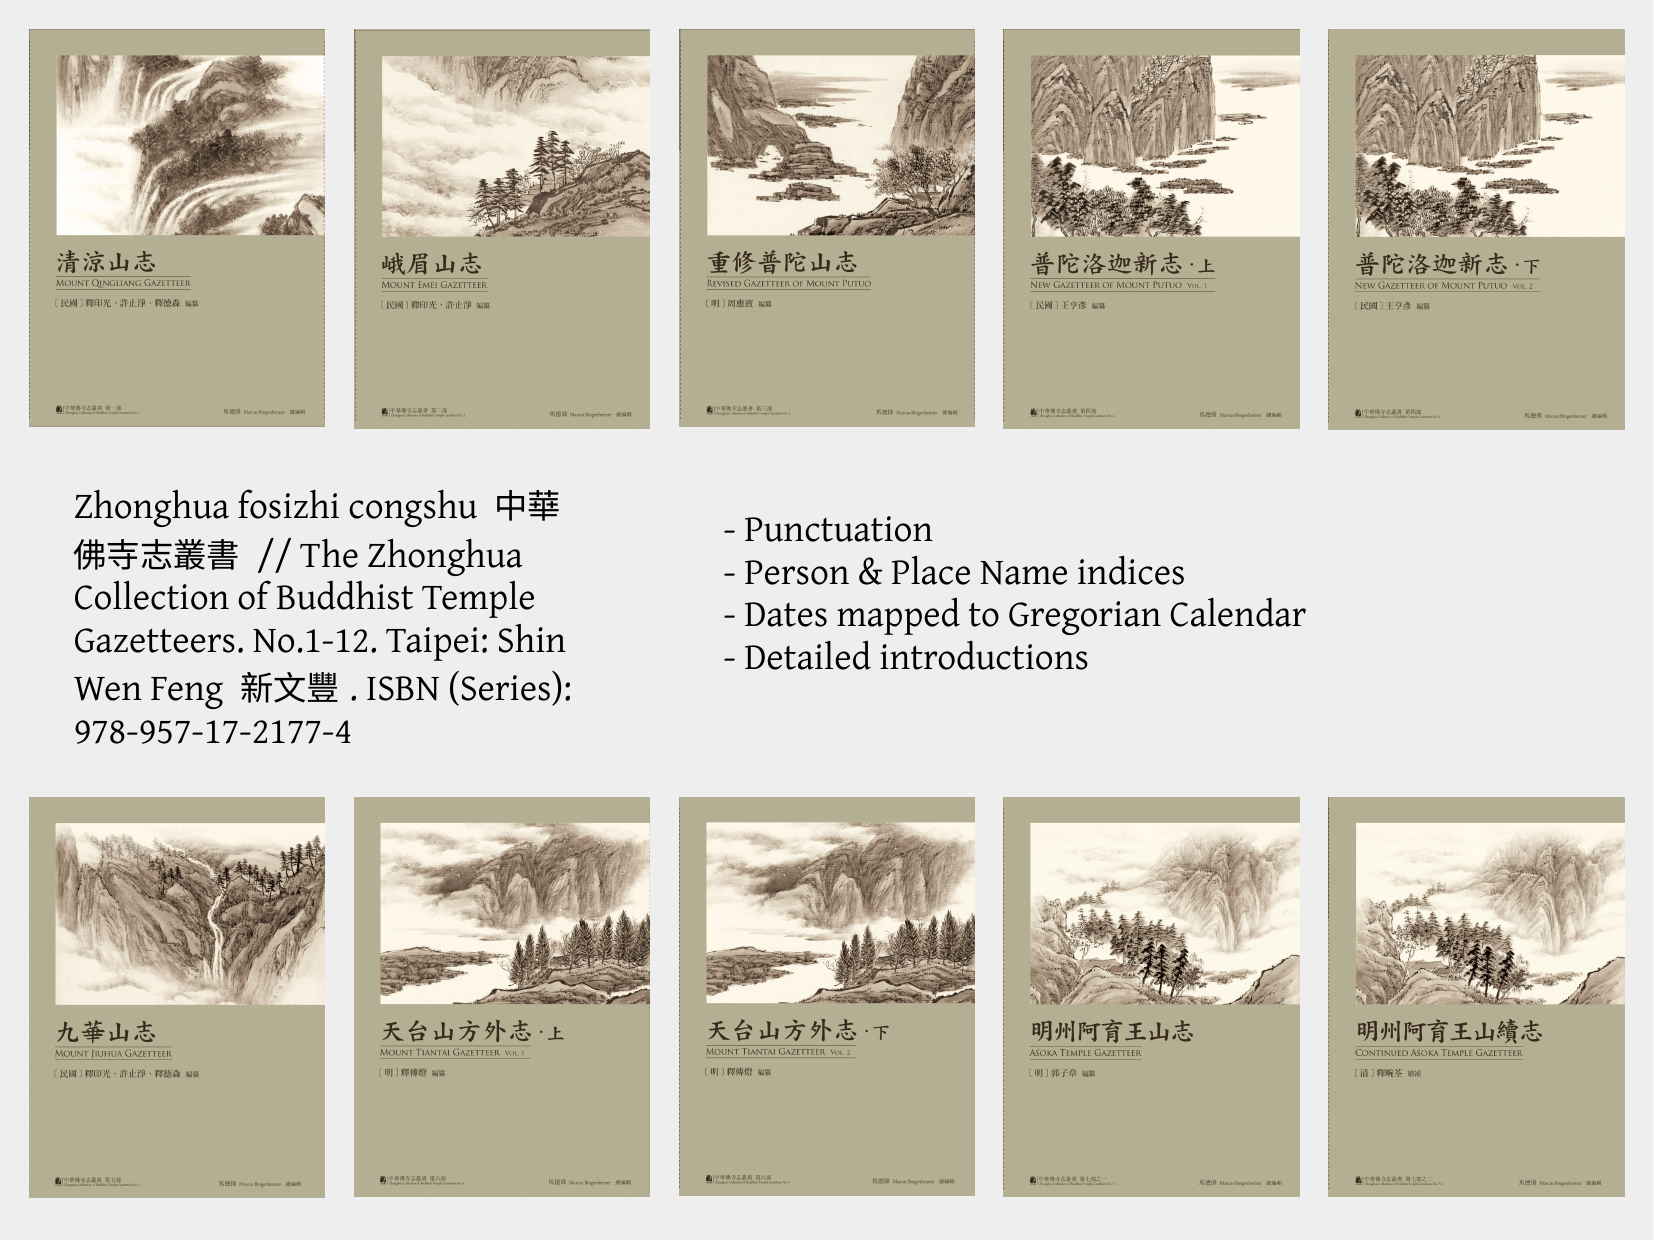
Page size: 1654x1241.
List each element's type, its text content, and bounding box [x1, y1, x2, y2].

text_box - Punctuation - Person & Place Name indices - Dates mapped to Gregorian Calendar - Detailed introductions [708, 501, 1388, 688]
picture [679, 797, 975, 1196]
picture [1003, 797, 1300, 1197]
picture [679, 29, 975, 427]
picture [1003, 29, 1300, 429]
picture [1328, 29, 1625, 430]
picture [354, 29, 650, 429]
picture [29, 797, 325, 1198]
picture [354, 797, 650, 1198]
picture [29, 29, 325, 427]
picture [1328, 797, 1625, 1197]
text_box Zhonghua fosizhi congshu 中華佛寺志叢書 // The Zhonghua Collection of Buddhist Temple Gazetteers. No.1-12. Taipei: Shin Wen Feng 新文豐. ISBN (Series): 978-957-17-2177-4 [59, 472, 591, 744]
